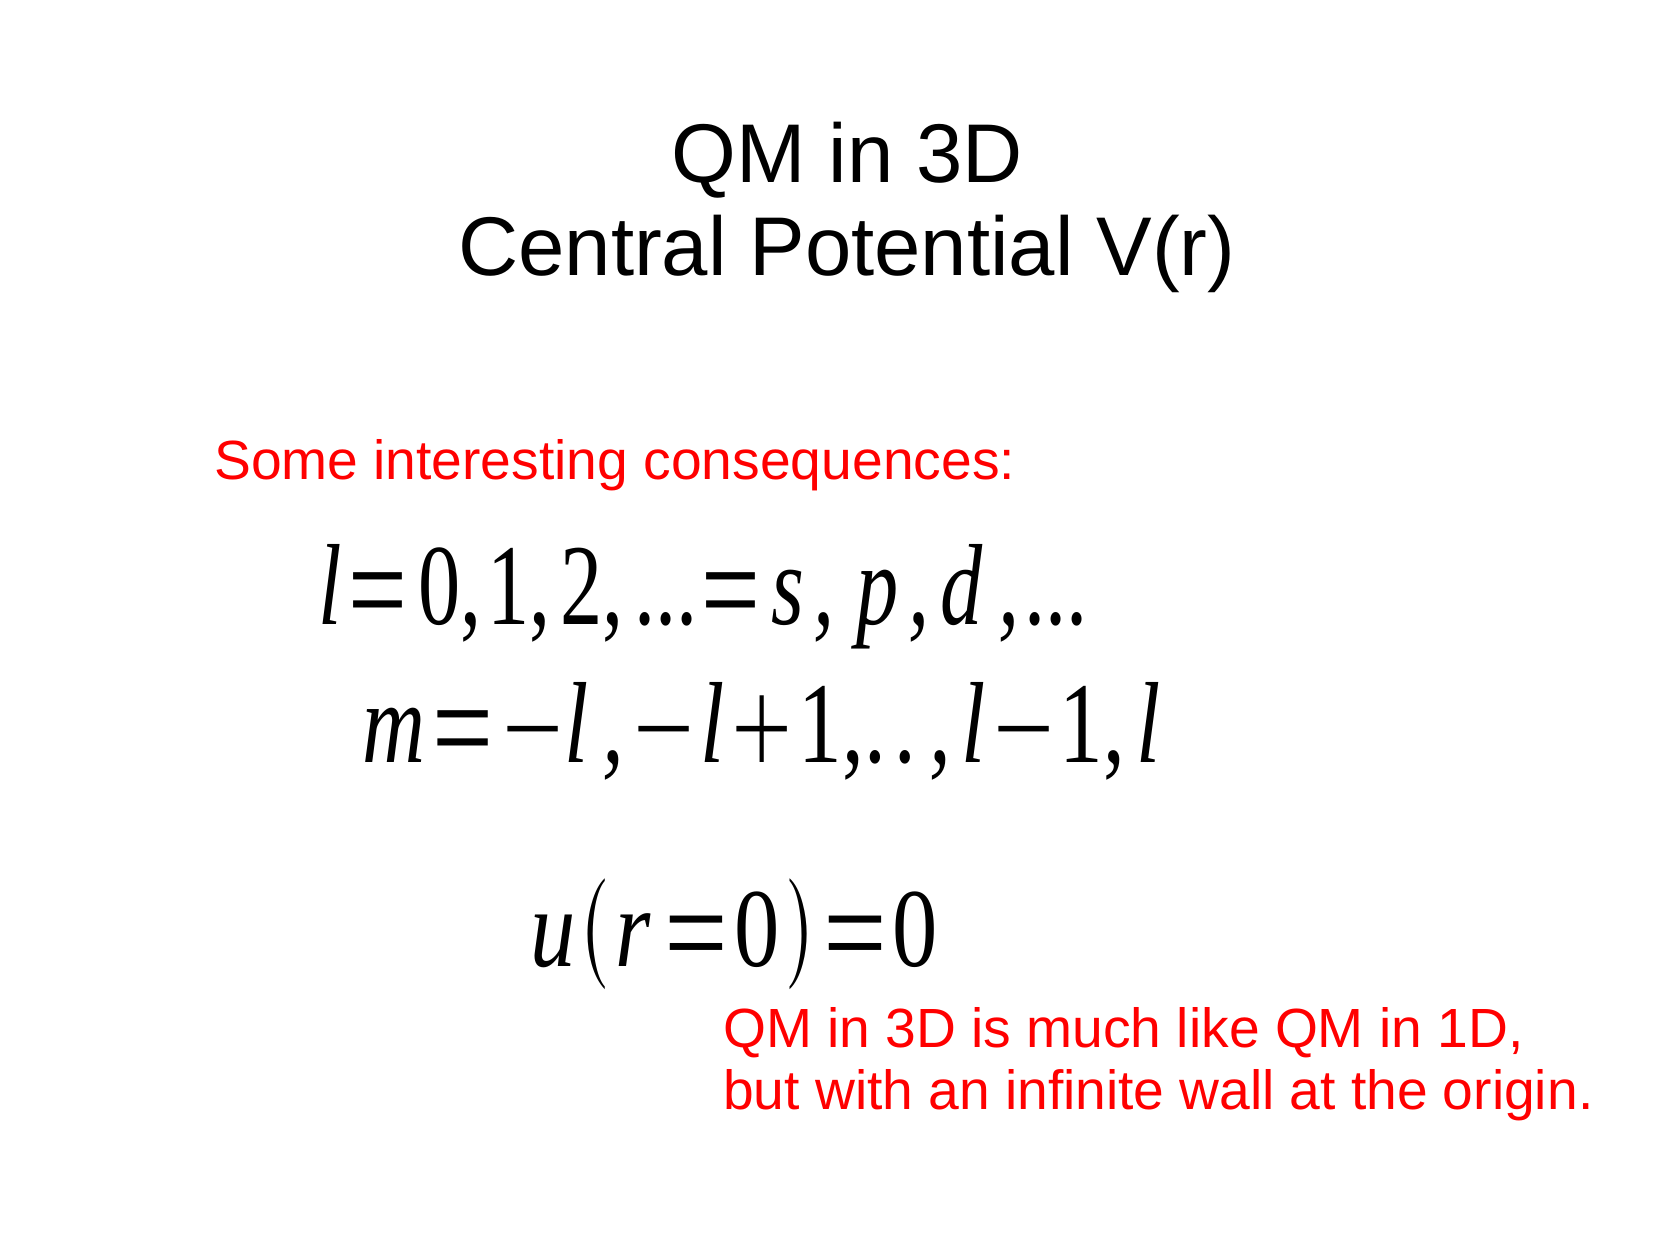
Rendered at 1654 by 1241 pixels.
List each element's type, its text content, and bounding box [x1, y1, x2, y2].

chart [297, 523, 1110, 652]
text_box Some interesting consequences: [199, 421, 1032, 499]
title QM in 3D Central Potential V(r) [289, 81, 1406, 319]
text_box QM in 3D is much like QM in 1D, but with an infinite wall at the origin. [708, 989, 1625, 1129]
chart [341, 661, 1180, 790]
chart [507, 868, 959, 997]
